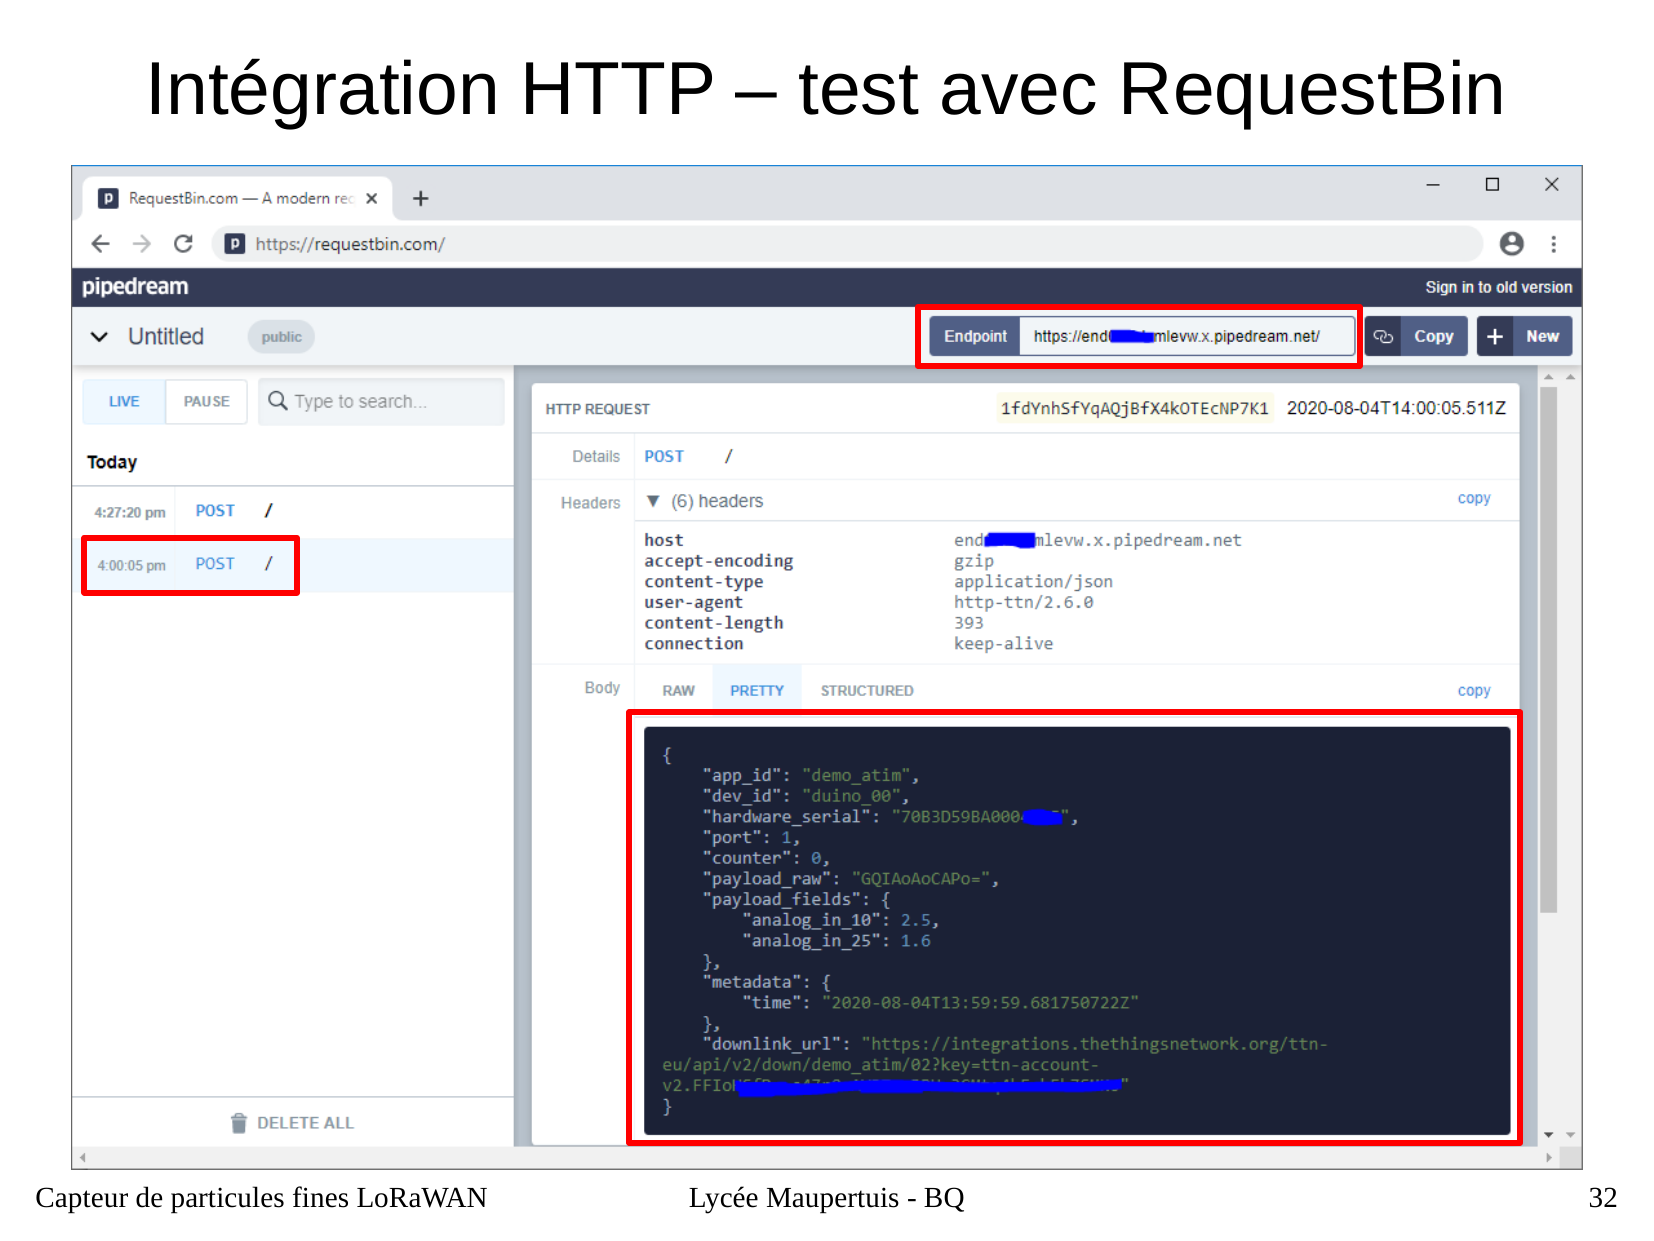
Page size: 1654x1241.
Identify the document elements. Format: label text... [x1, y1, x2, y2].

title Intégration HTTP – test avec RequestBin [35, 35, 1619, 142]
picture [71, 165, 1583, 1170]
